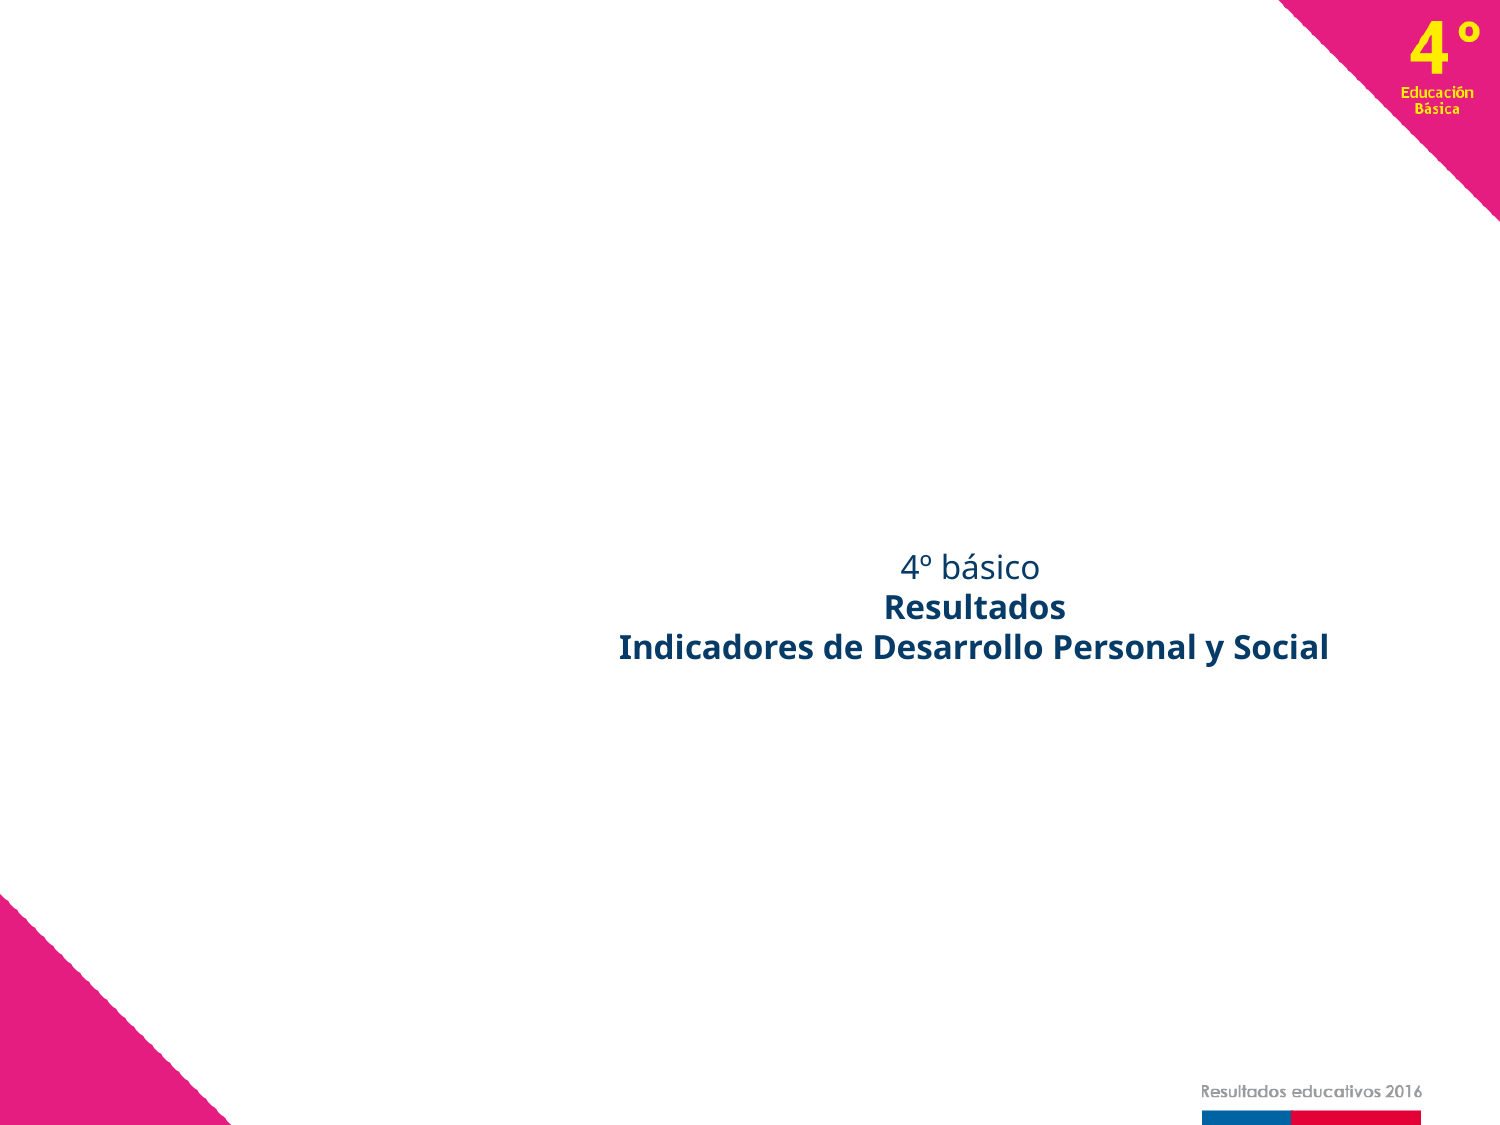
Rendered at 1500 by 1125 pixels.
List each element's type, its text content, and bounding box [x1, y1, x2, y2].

picture [0, 0, 1500, 1125]
text_box 4º básico Resultados Indicadores de Desarrollo Personal y Social [572, 538, 1377, 716]
